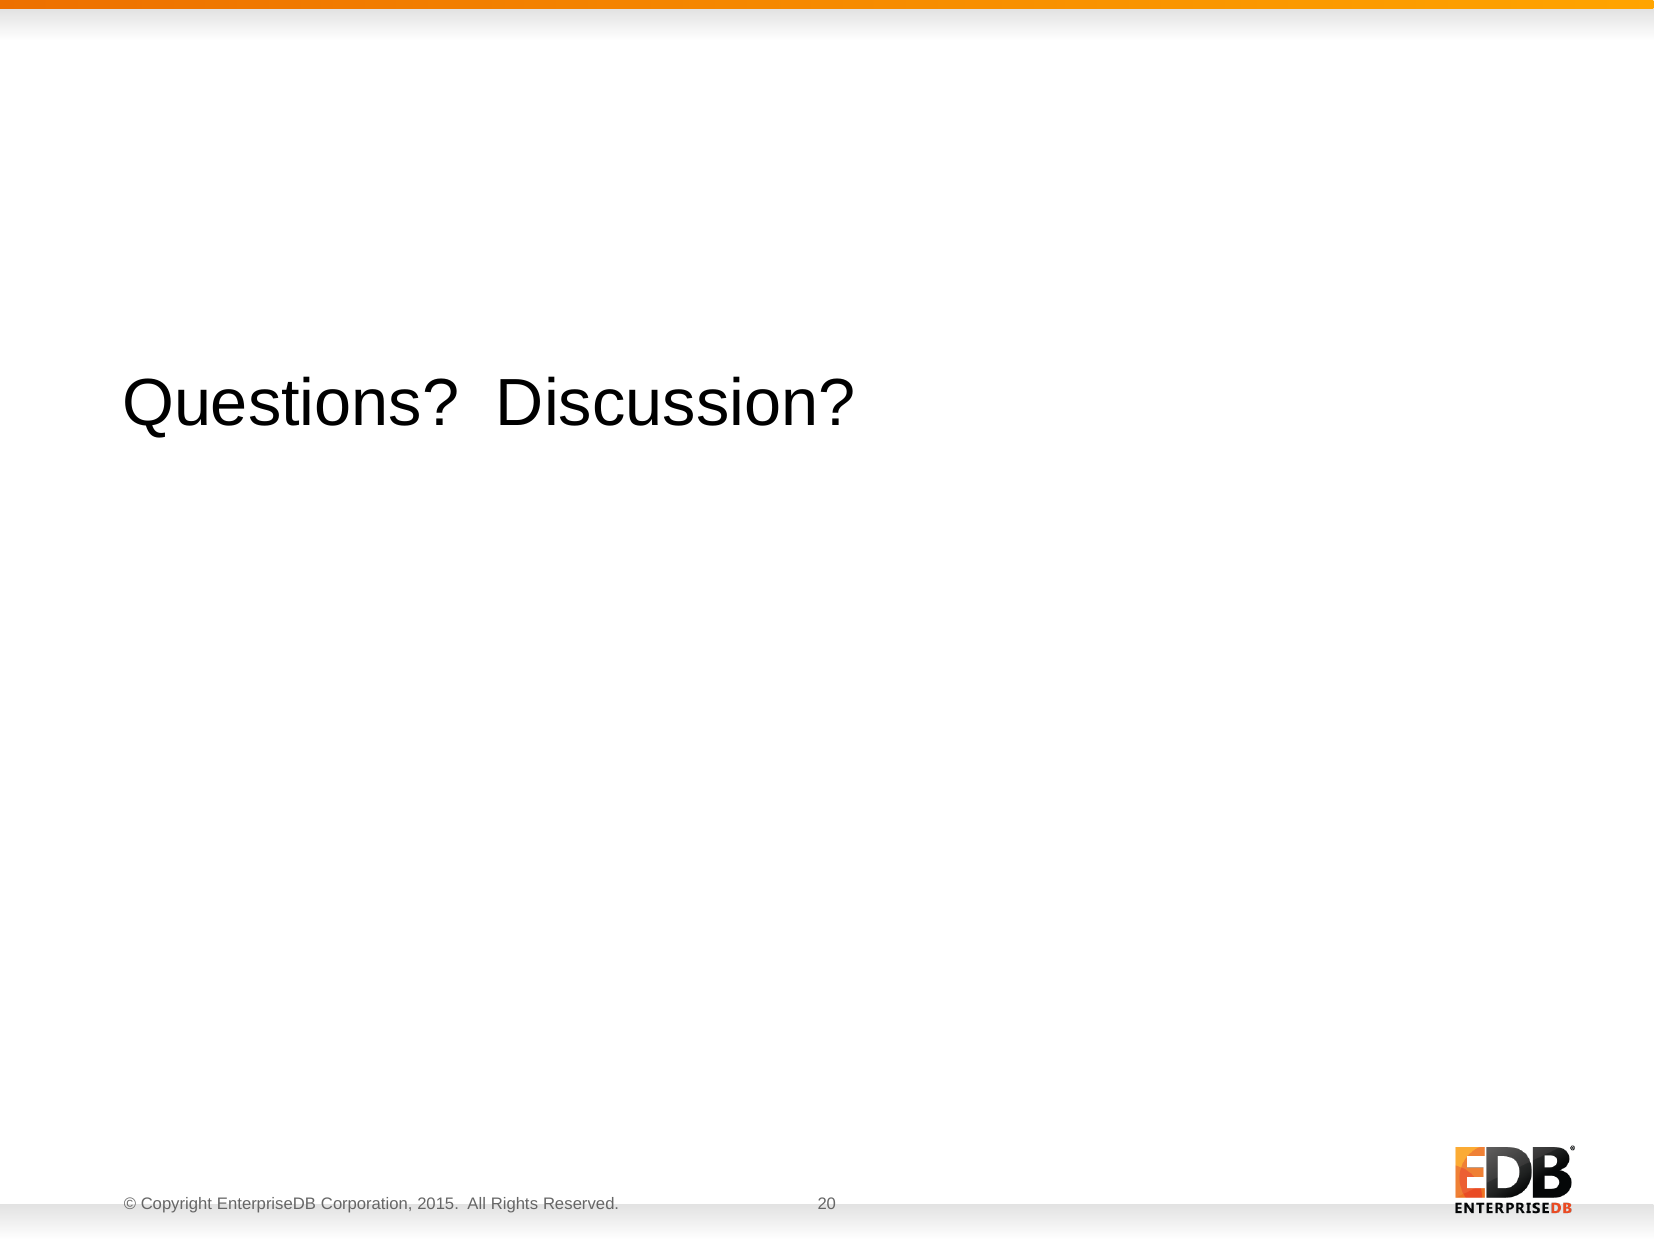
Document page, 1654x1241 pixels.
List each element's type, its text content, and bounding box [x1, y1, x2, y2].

picture [1453, 1142, 1576, 1214]
title Questions? Discussion? [107, 315, 1544, 494]
